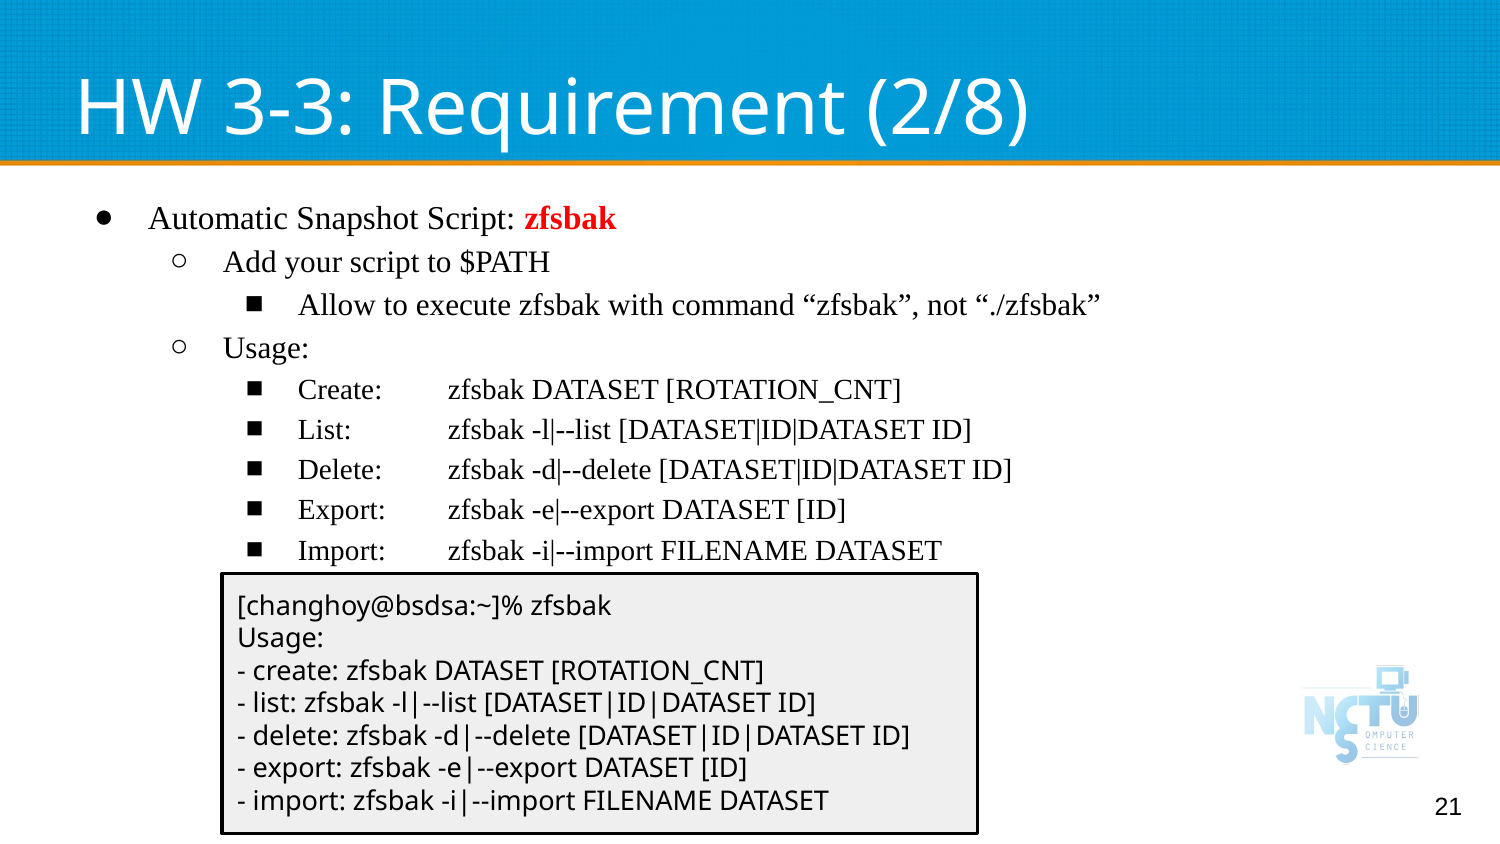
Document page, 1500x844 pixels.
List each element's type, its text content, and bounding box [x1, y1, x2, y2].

list Automatic Snapshot Script: zfsbak Add your script to $PATH Allow to execute zfsbak with command “zfsbak”, not “./zfsbak” Usage: Create: zfsbak DATASET [ROTATION_CNT] List: zfsbak -l|--list [DATASET|ID|DATASET ID] Delete: zfsbak -d|--delete [DATASET|ID|DATASET ID] Export: zfsbak -e|--export DATASET [ID] Import: zfsbak -i|--import FILENAME DATASET [72, 190, 1427, 747]
title HW 3-3: Requirement (2/8) [74, 33, 1425, 175]
picture [0, 160, 1500, 844]
slide_number <number> [1403, 779, 1494, 844]
text_box [changhoy@bsdsa:~]% zfsbak Usage: - create: zfsbak DATASET [ROTATION_CNT] - list: zfsbak -l|--list [DATASET|ID|DATASET ID] - delete: zfsbak -d|--delete [DATASET|ID|DATASET ID] - export: zfsbak -e|--export DATASET [ID] - import: zfsbak -i|--import FILENAME DATASET [222, 573, 978, 834]
